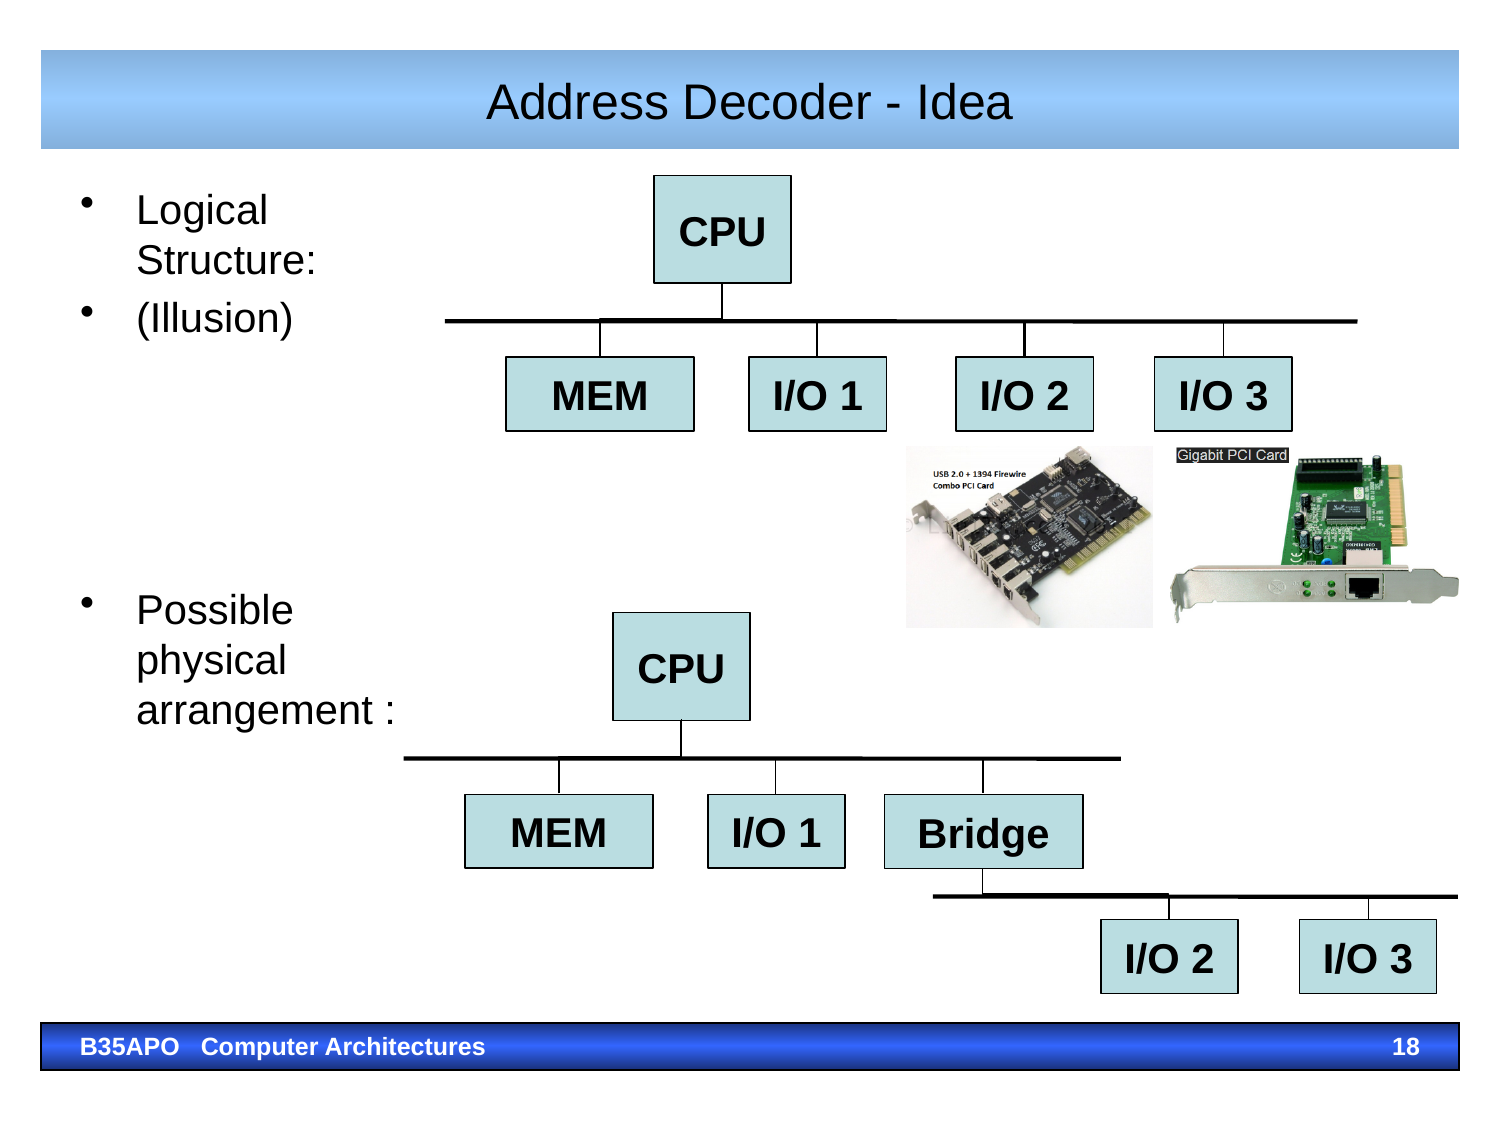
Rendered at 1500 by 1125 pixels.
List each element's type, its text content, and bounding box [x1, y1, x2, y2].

text_box I/O 1 [749, 357, 887, 431]
text_box MEM [506, 357, 695, 431]
text_box CPU [653, 175, 792, 284]
text_box I/O 1 [707, 794, 846, 869]
text_box I/O 2 [1100, 919, 1239, 994]
list Logical Structure: (Illusion) Possible physical arrangement : [64, 175, 1436, 1000]
text_box Bridge [884, 794, 1083, 869]
text_box I/O 2 [956, 357, 1094, 431]
slide_number <number> [1340, 1023, 1436, 1069]
picture [906, 446, 1153, 628]
picture [1170, 443, 1459, 628]
text_box I/O 3 [1299, 919, 1437, 994]
text_box MEM [464, 794, 653, 869]
text_box CPU [612, 612, 751, 721]
text_box I/O 3 [1154, 357, 1292, 431]
title Address Decoder - Idea [41, 50, 1459, 149]
footer B35APO Computer Architectures [64, 1023, 1424, 1071]
